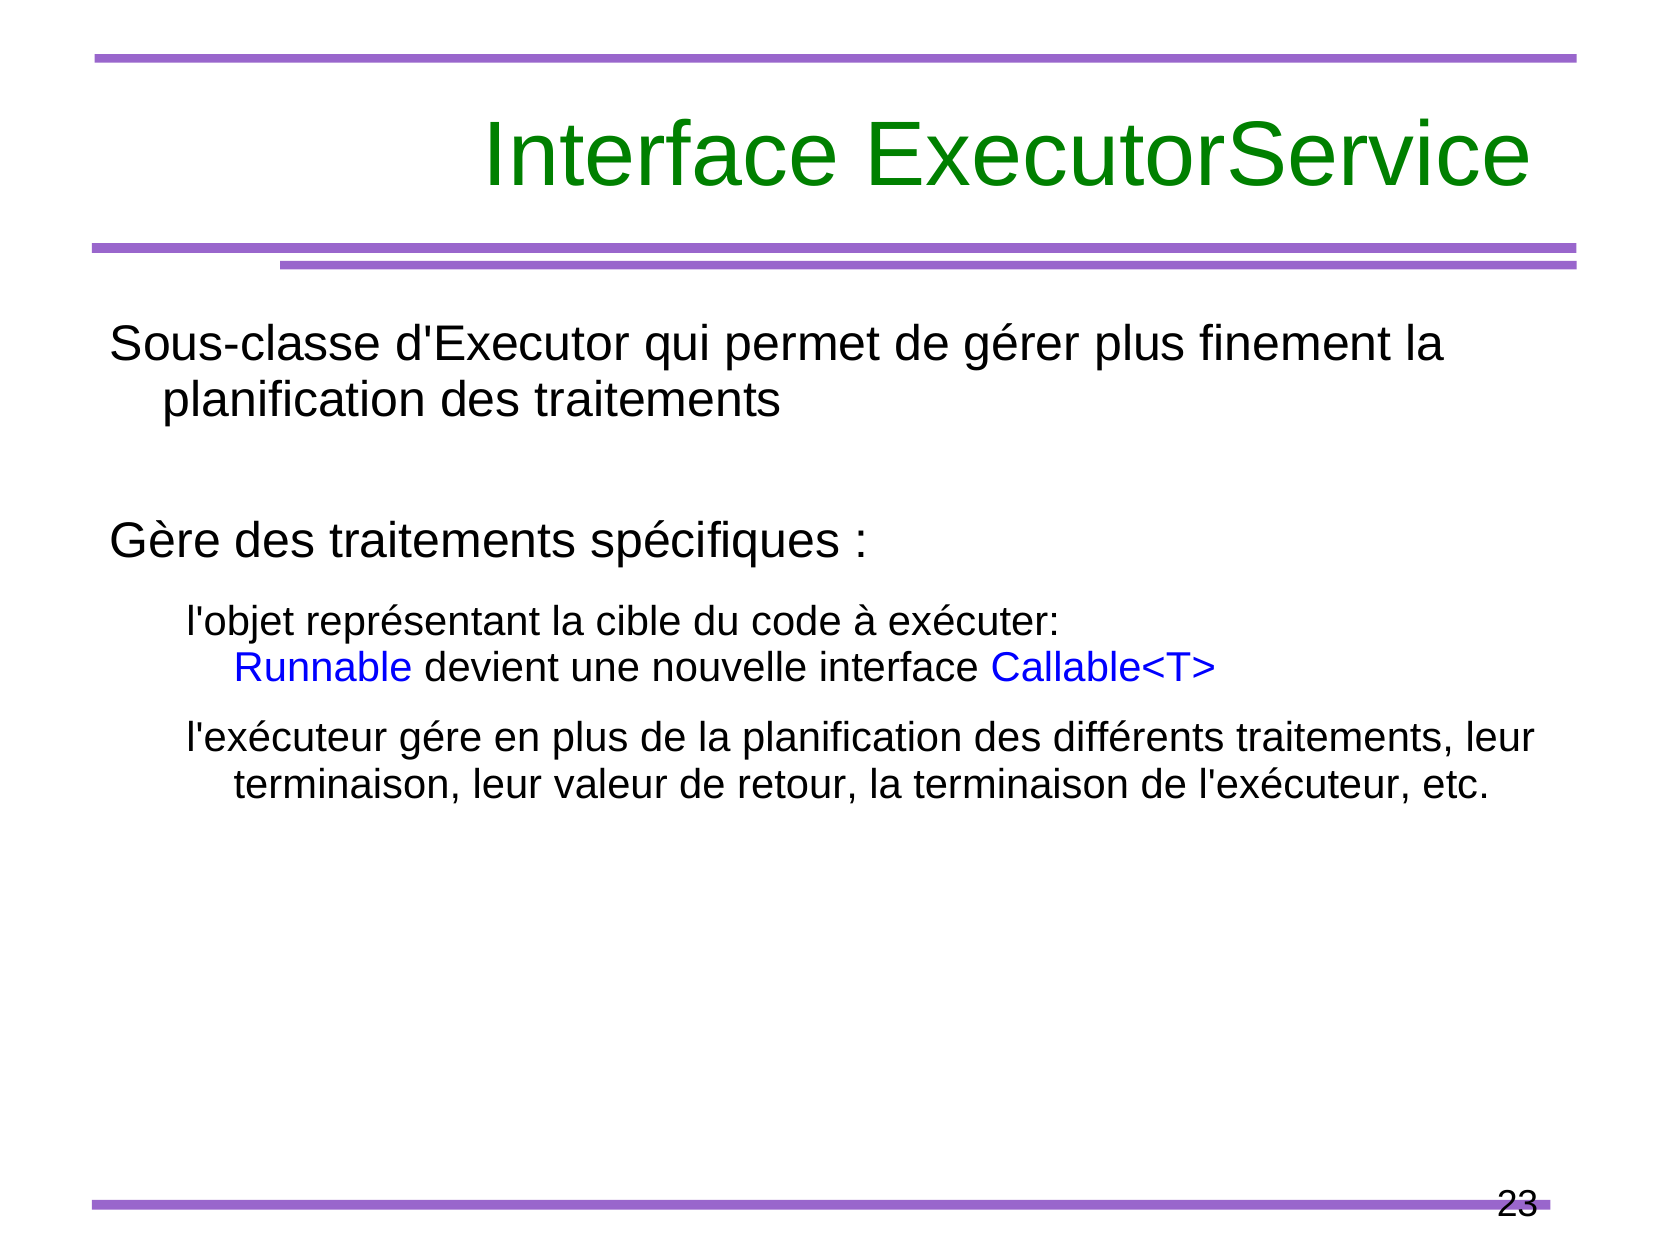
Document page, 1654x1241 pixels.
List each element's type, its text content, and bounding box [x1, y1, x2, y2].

list Sous-classe d'Executor qui permet de gérer plus finement la planification des traitements Gère des traitements spécifiques : l'objet représentant la cible du code à exécuter: Runnable devient une nouvelle interface Callable<T> l'exécuteur gére en plus de la planification des différents traitements, leur terminaison, leur valeur de retour, la terminaison de l'exécuteur, etc. [92, 315, 1563, 1005]
title Interface ExecutorService [121, 49, 1534, 257]
